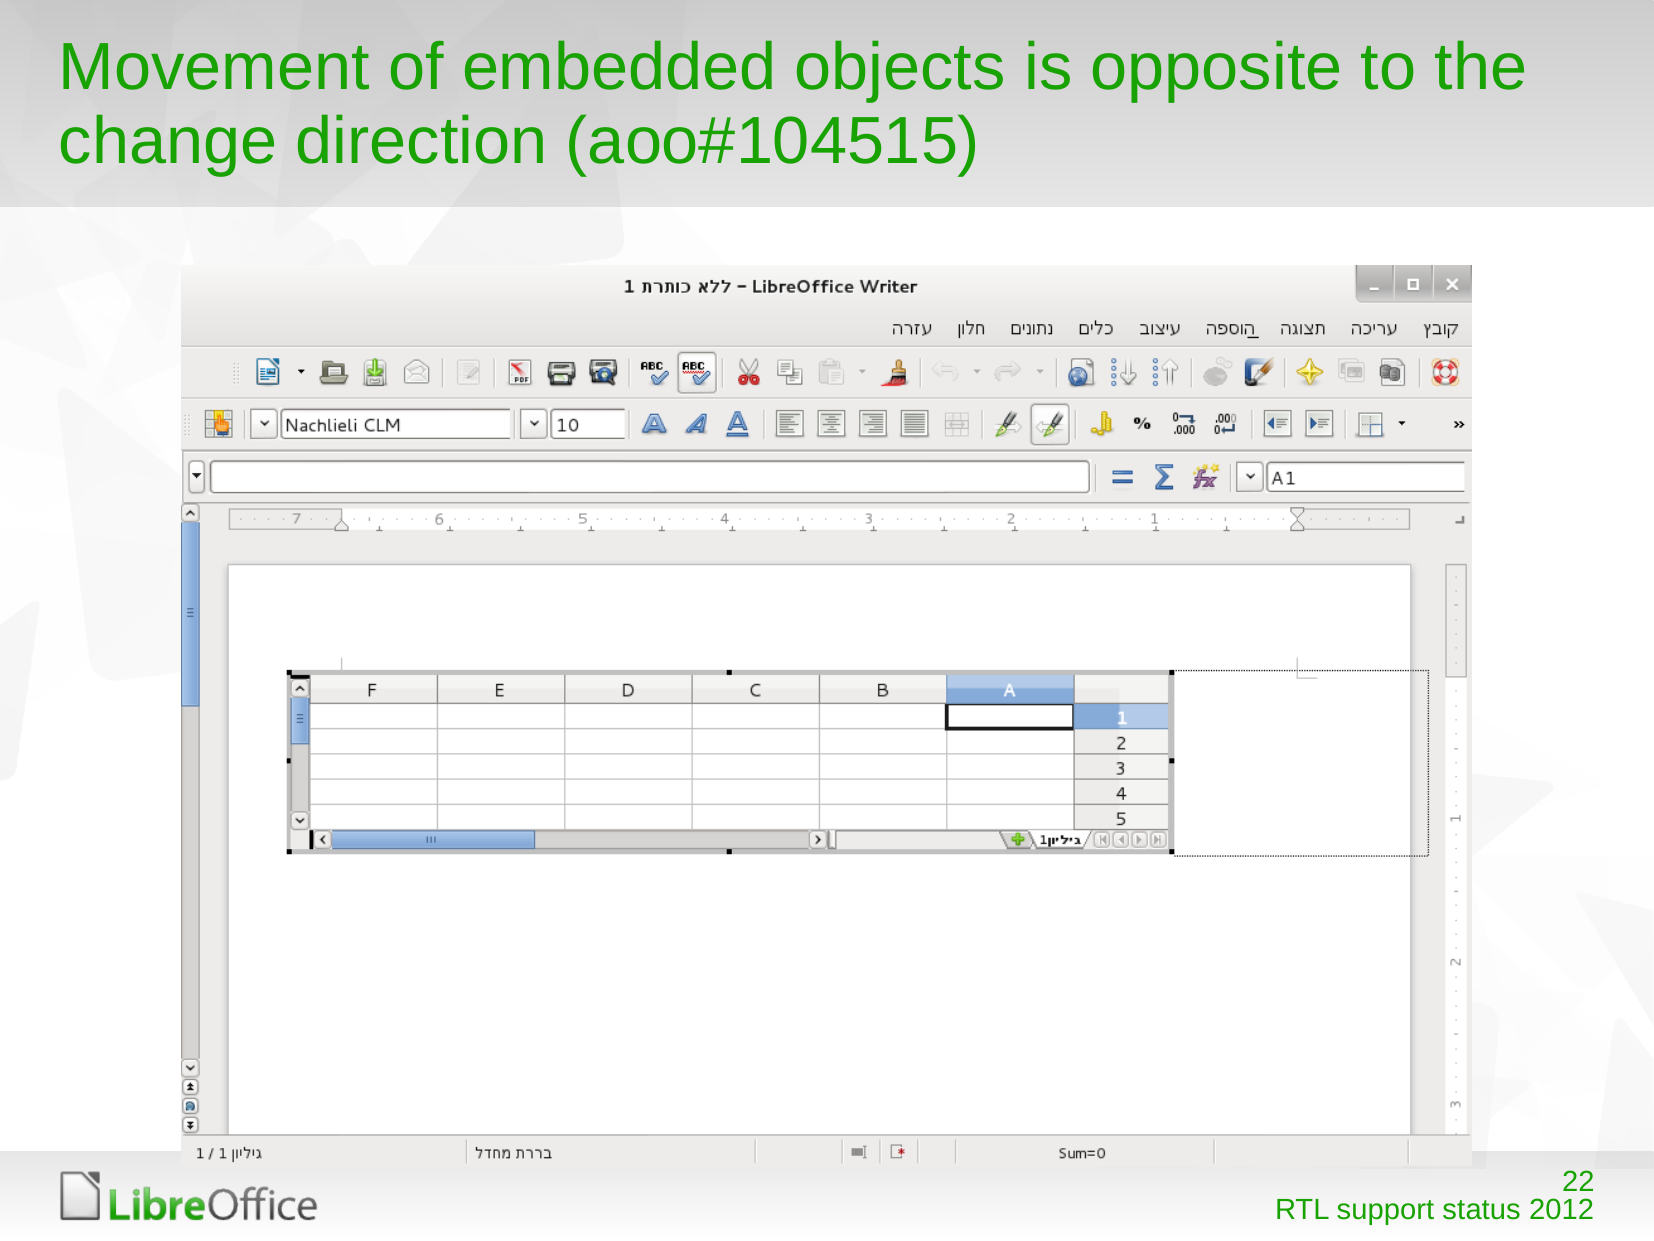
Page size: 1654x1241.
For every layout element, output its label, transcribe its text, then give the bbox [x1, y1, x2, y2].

title Movement of embedded objects is opposite to the change direction (aoo#104515) [59, 28, 1595, 179]
picture [0, 0, 1654, 1240]
